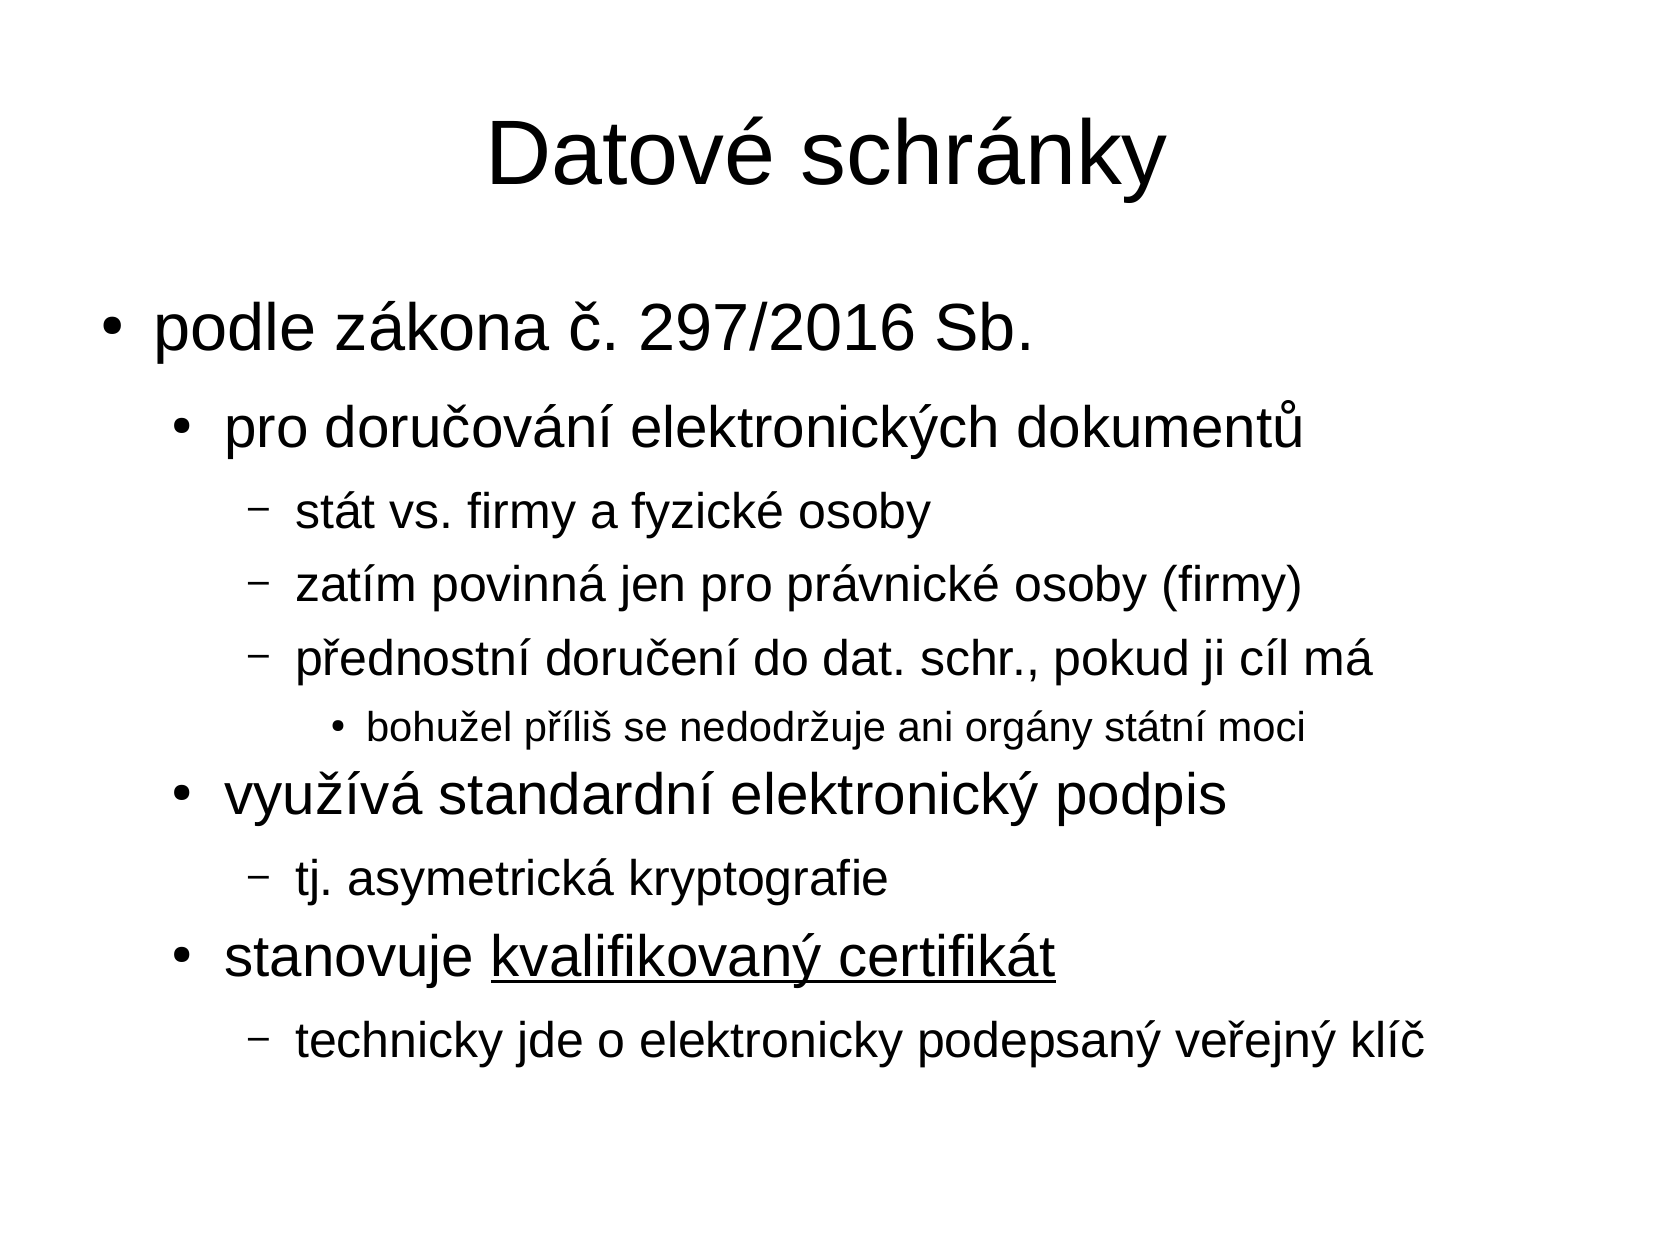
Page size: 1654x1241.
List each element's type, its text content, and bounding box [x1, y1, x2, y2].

title Datové schránky [82, 49, 1571, 257]
list podle zákona č. 297/2016 Sb. pro doručování elektronických dokumentů stát vs. firmy a fyzické osoby zatím povinná jen pro právnické osoby (firmy) přednostní doručení do dat. schr., pokud ji cíl má bohužel příliš se nedodržuje ani orgány státní moci využívá standardní elektronický podpis tj. asymetrická kryptografie stanovuje kvalifikovaný certifikát technicky jde o elektronicky podepsaný veřejný klíč [82, 290, 1571, 1069]
